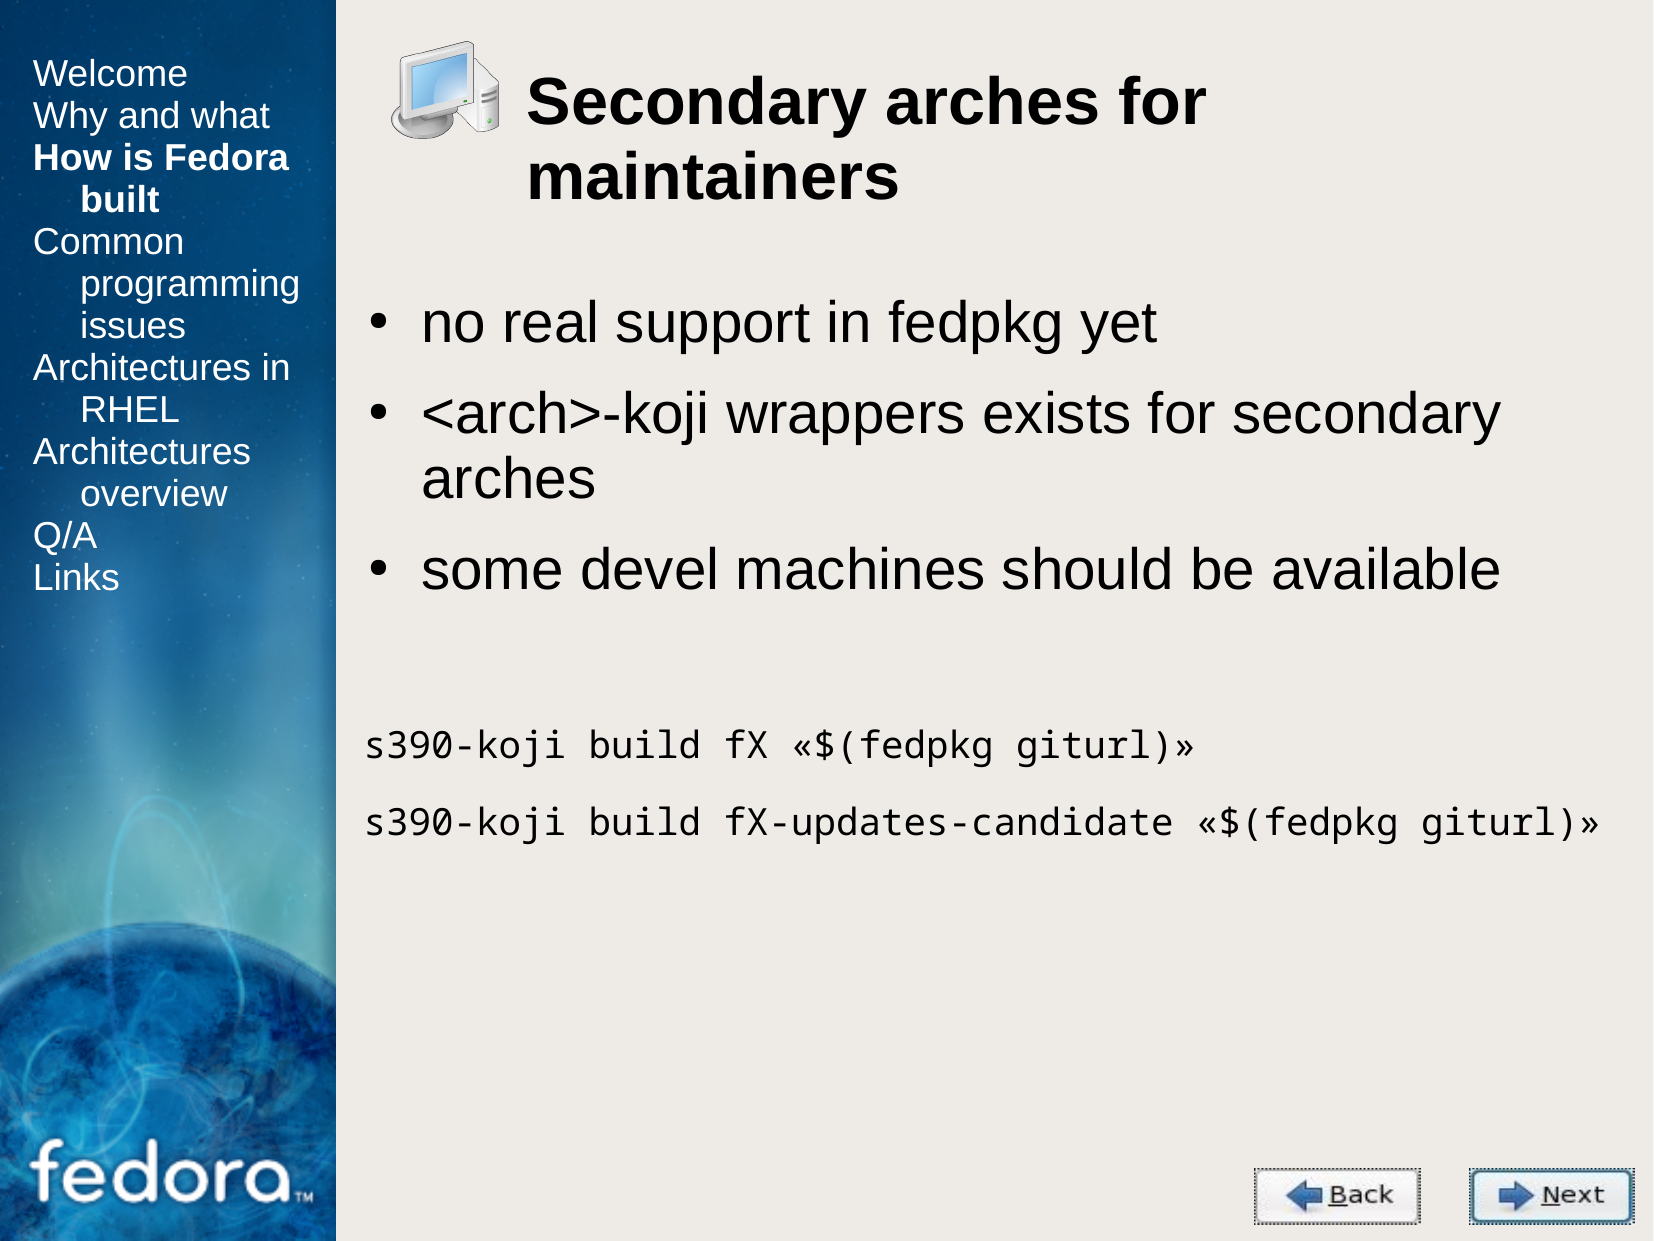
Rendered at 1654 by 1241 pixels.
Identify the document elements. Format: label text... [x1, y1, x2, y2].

text_box Welcome Why and what How is Fedora built Common programming issues Architectures in RHEL Architectures overview Q/A Links [18, 45, 327, 607]
picture [0, 0, 1654, 1241]
text_box Secondary arches for maintainers [511, 56, 1529, 222]
list no real support in fedpkg yet <arch>-koji wrappers exists for secondary arches some devel machines should be available s390-koji build fX «$(fedpkg giturl)» s390-koji build fX-updates-candidate «$(fedpkg giturl)» [350, 290, 1654, 1094]
